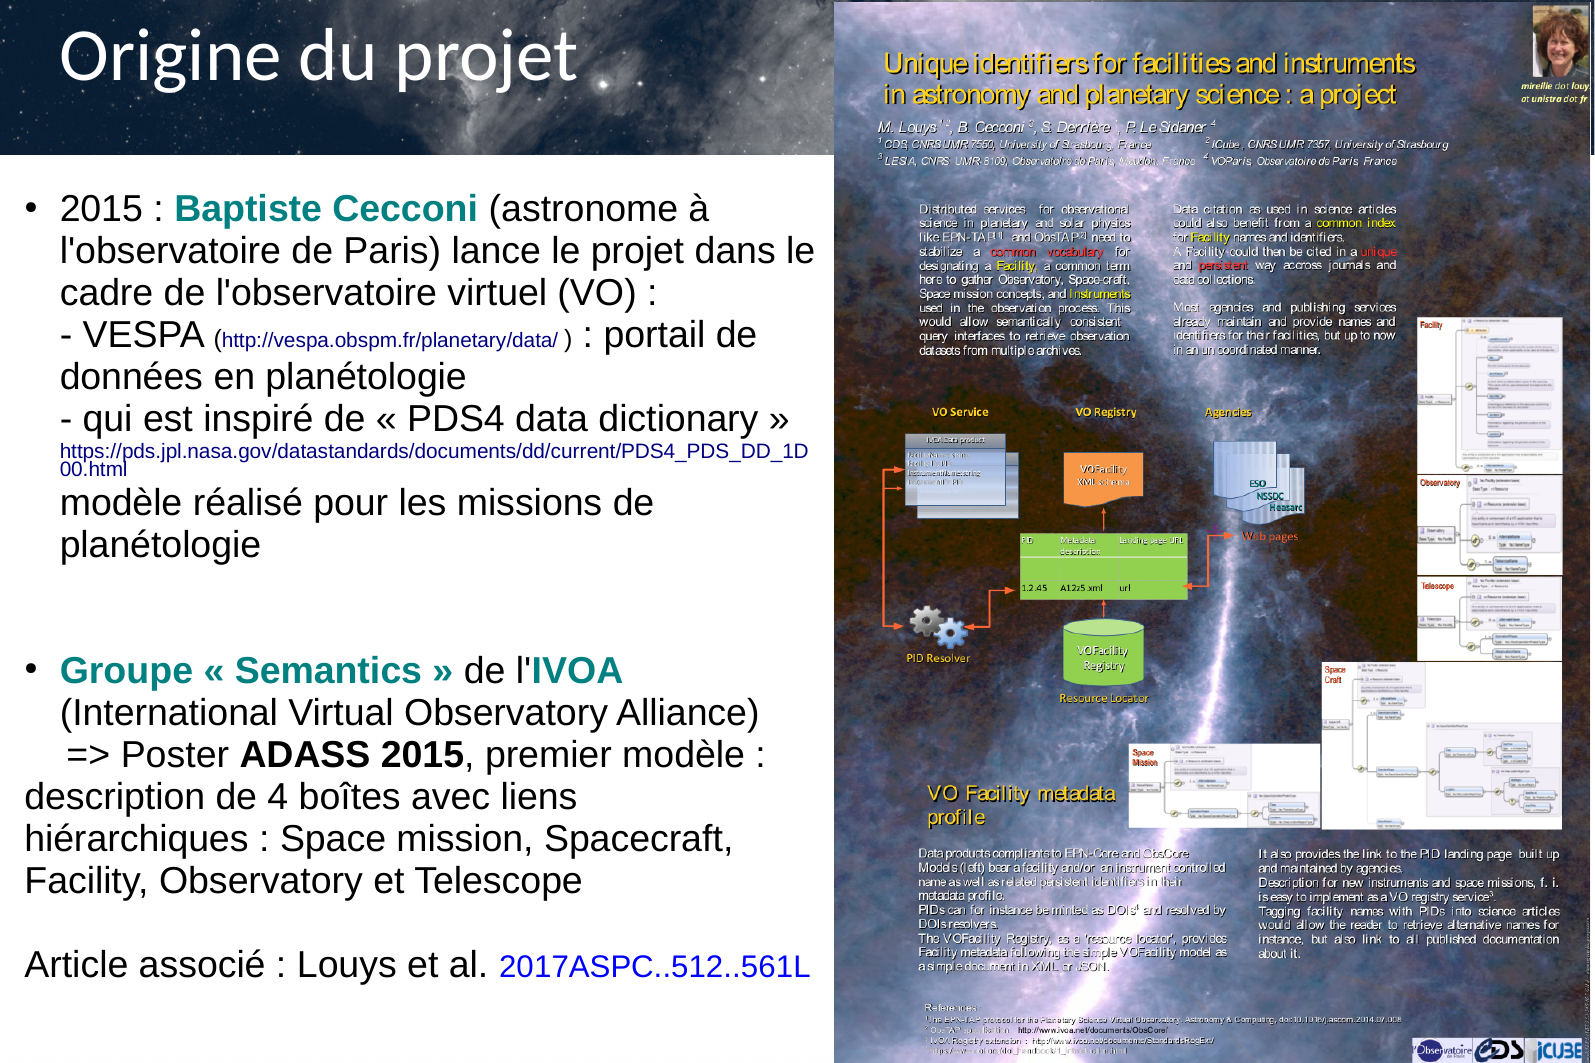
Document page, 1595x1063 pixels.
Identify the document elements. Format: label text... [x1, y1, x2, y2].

text_box 2015 : Baptiste Cecconi (astronome à l'observatoire de Paris) lance le projet dans le cadre de l'observatoire virtuel (VO) : - VESPA (http://vespa.obspm.fr/planetary/data/ ) : portail de données en planétologie - qui est inspiré de « PDS4 data dictionary » https://pds.jpl.nasa.gov/datastandards/documents/dd/current/PDS4_PDS_DD_1D00.htmlmodèle réalisé pour les missions de planétologie Groupe « Semantics » de l'IVOA (International Virtual Observatory Alliance) => Poster ADASS 2015, premier modèle : description de 4 boîtes avec liens hiérarchiques : Space mission, Spacecraft, Facility, Observatory et Telescope Article associé : Louys et al. 2017ASPC..512..561L [9, 180, 834, 999]
title Origine du projet [30, 17, 834, 106]
picture [0, 0, 1595, 1063]
